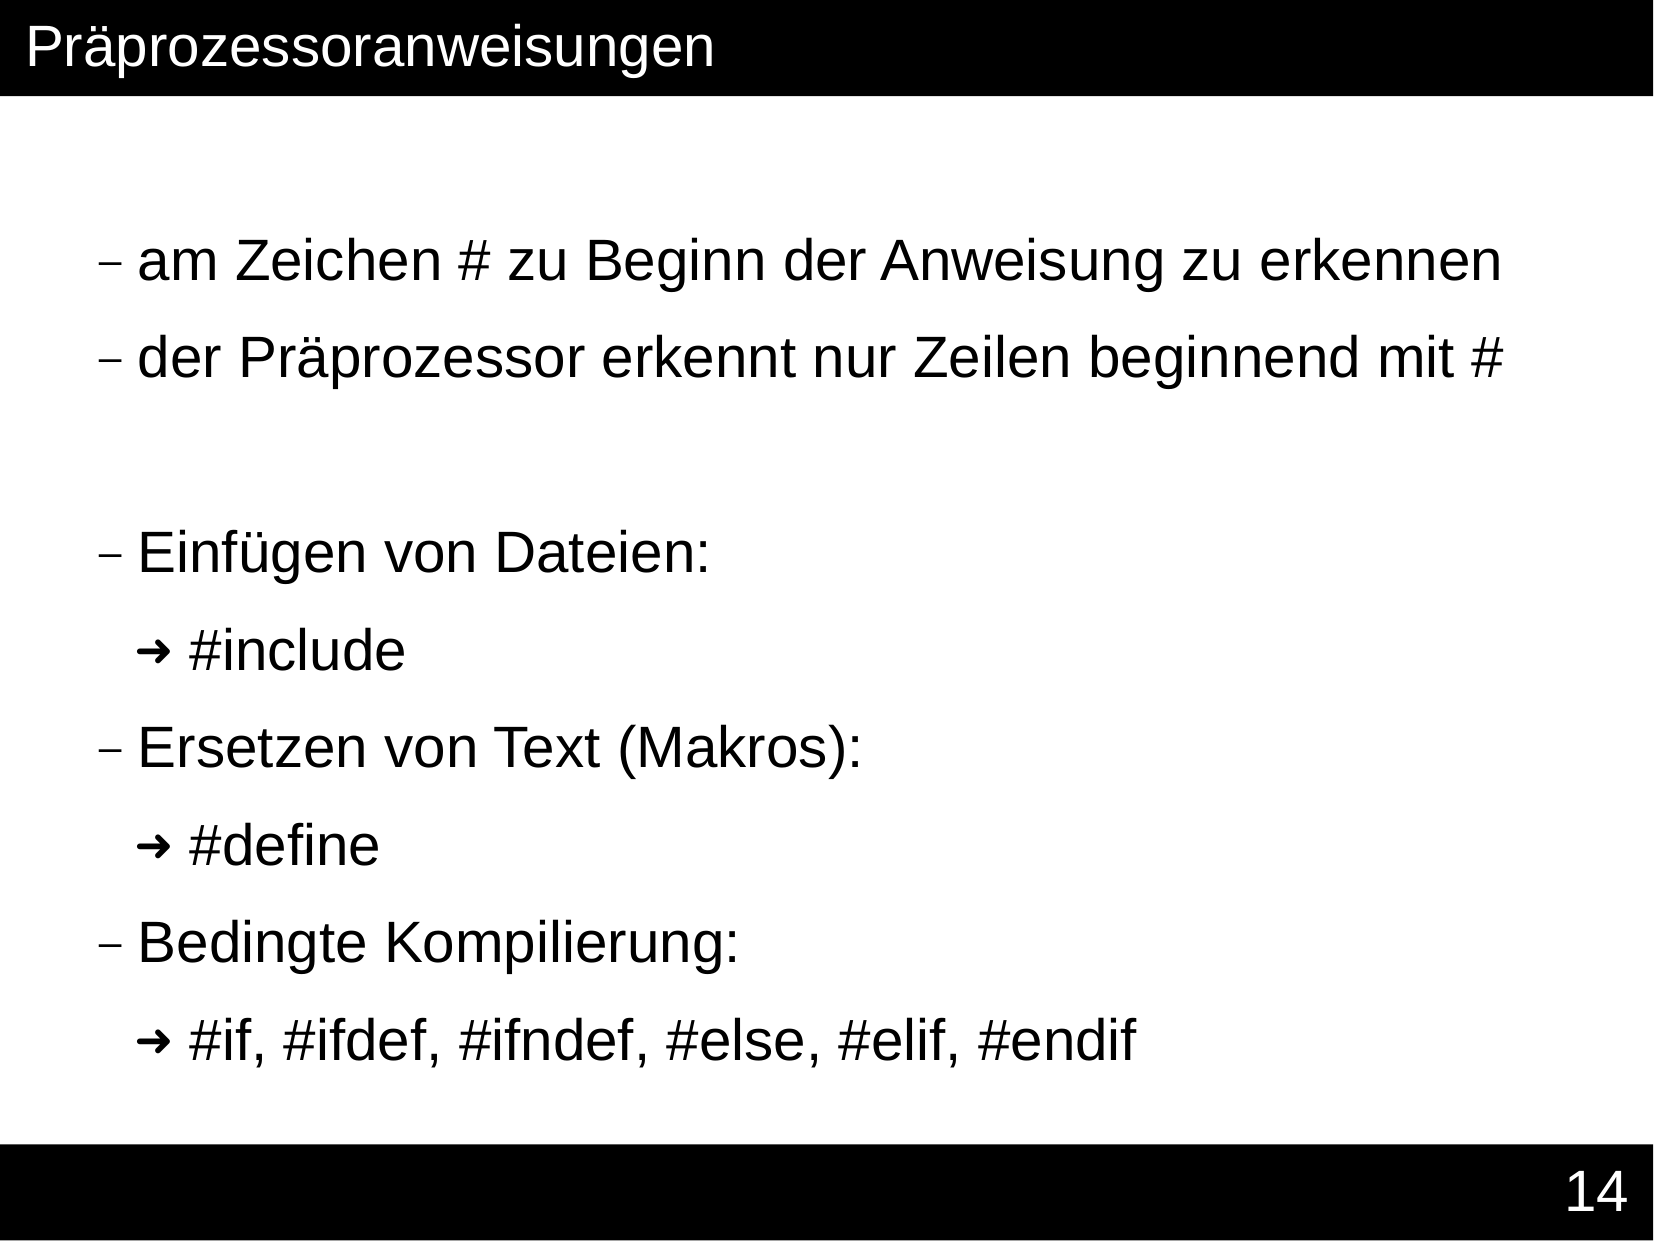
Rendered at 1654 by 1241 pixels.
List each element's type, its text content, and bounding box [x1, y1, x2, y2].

text_box am Zeichen # zu Beginn der Anweisung zu erkennen der Präprozessor erkennt nur Zeilen beginnend mit # Einfügen von Dateien: #include Ersetzen von Text (Makros): #define Bedingte Kompilierung: #if, #ifdef, #ifndef, #else, #elif, #endif [84, 187, 1653, 1048]
text_box Präprozessoranweisungen [10, 6, 1222, 94]
